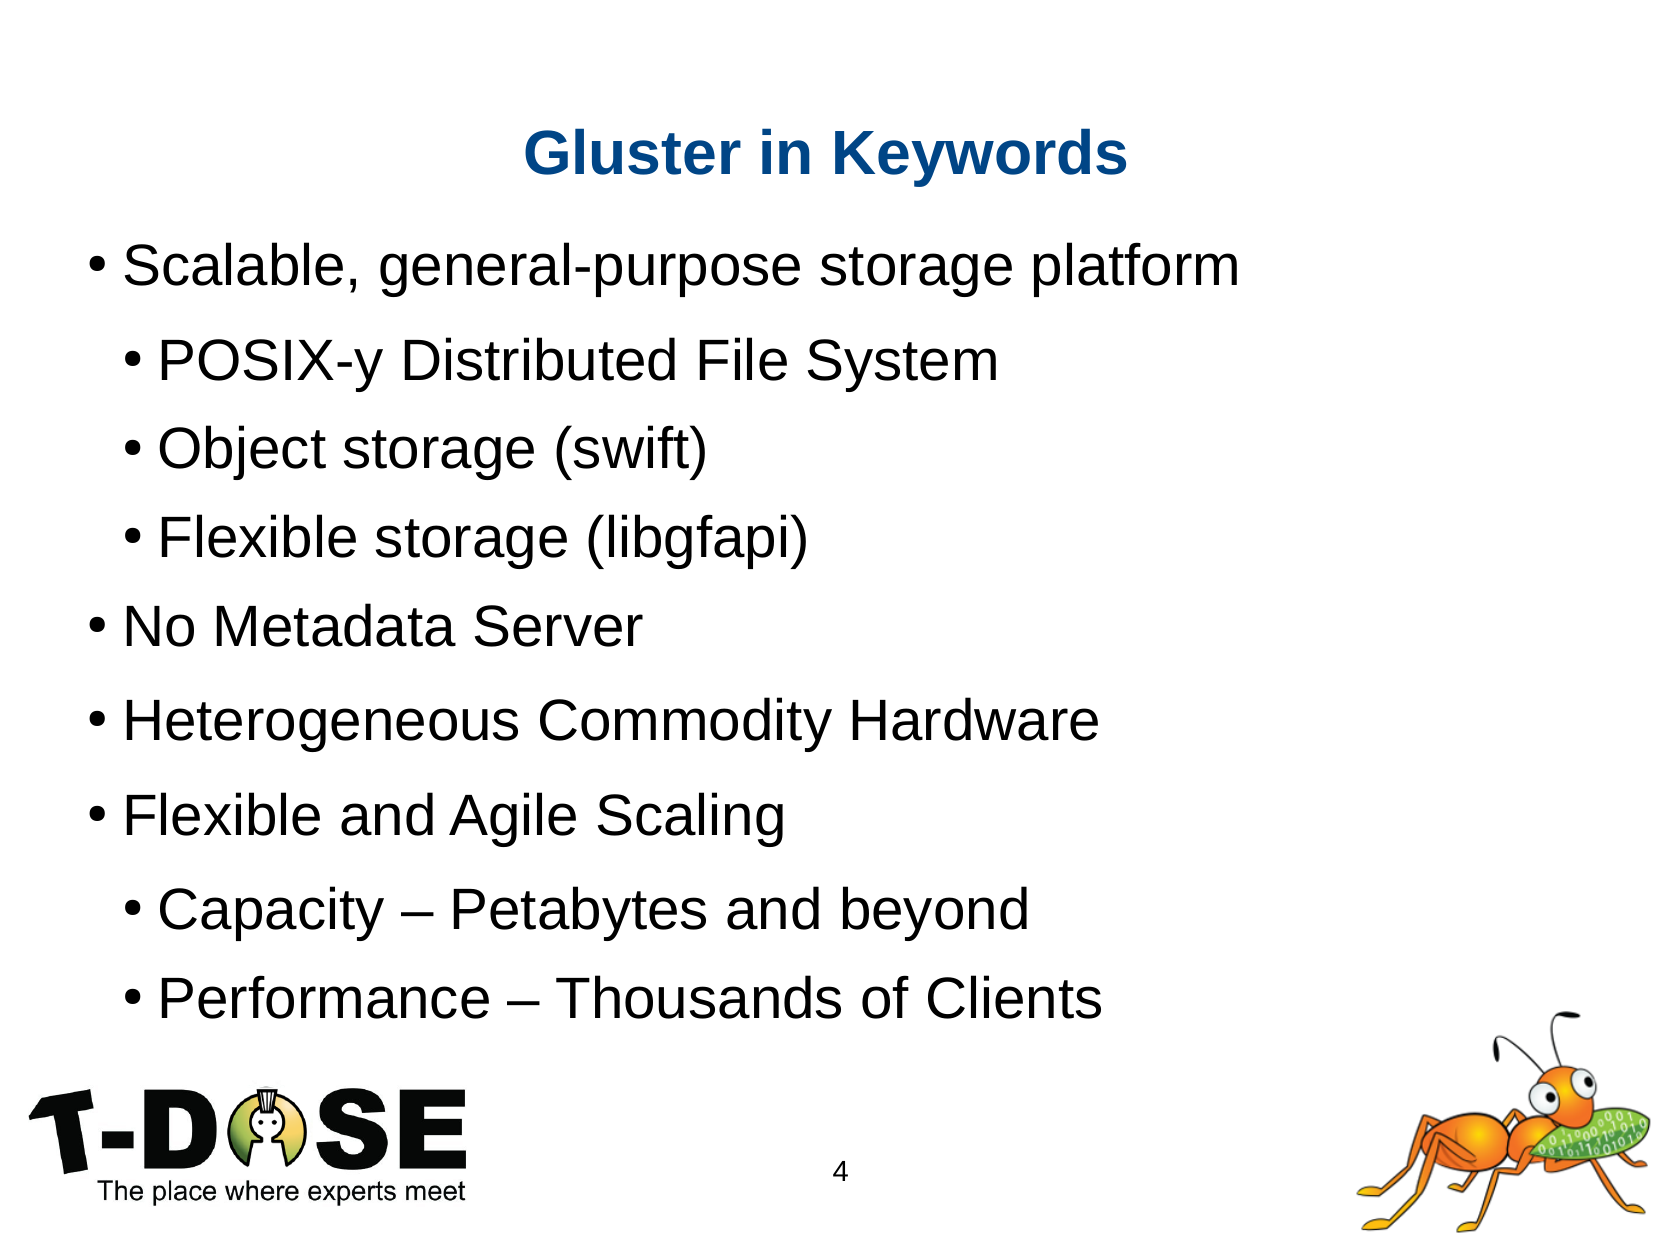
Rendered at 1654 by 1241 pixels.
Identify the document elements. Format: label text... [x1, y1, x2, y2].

picture [23, 1066, 481, 1214]
title Gluster in Keywords [82, 49, 1571, 257]
picture [1353, 1009, 1654, 1235]
list Scalable, general-purpose storage platform POSIX-y Distributed File System Object storage (swift) Flexible storage (libgfapi) No Metadata Server Heterogeneous Commodity Hardware Flexible and Agile Scaling Capacity – Petabytes and beyond Performance – Thousands of Clients [86, 232, 1576, 1120]
